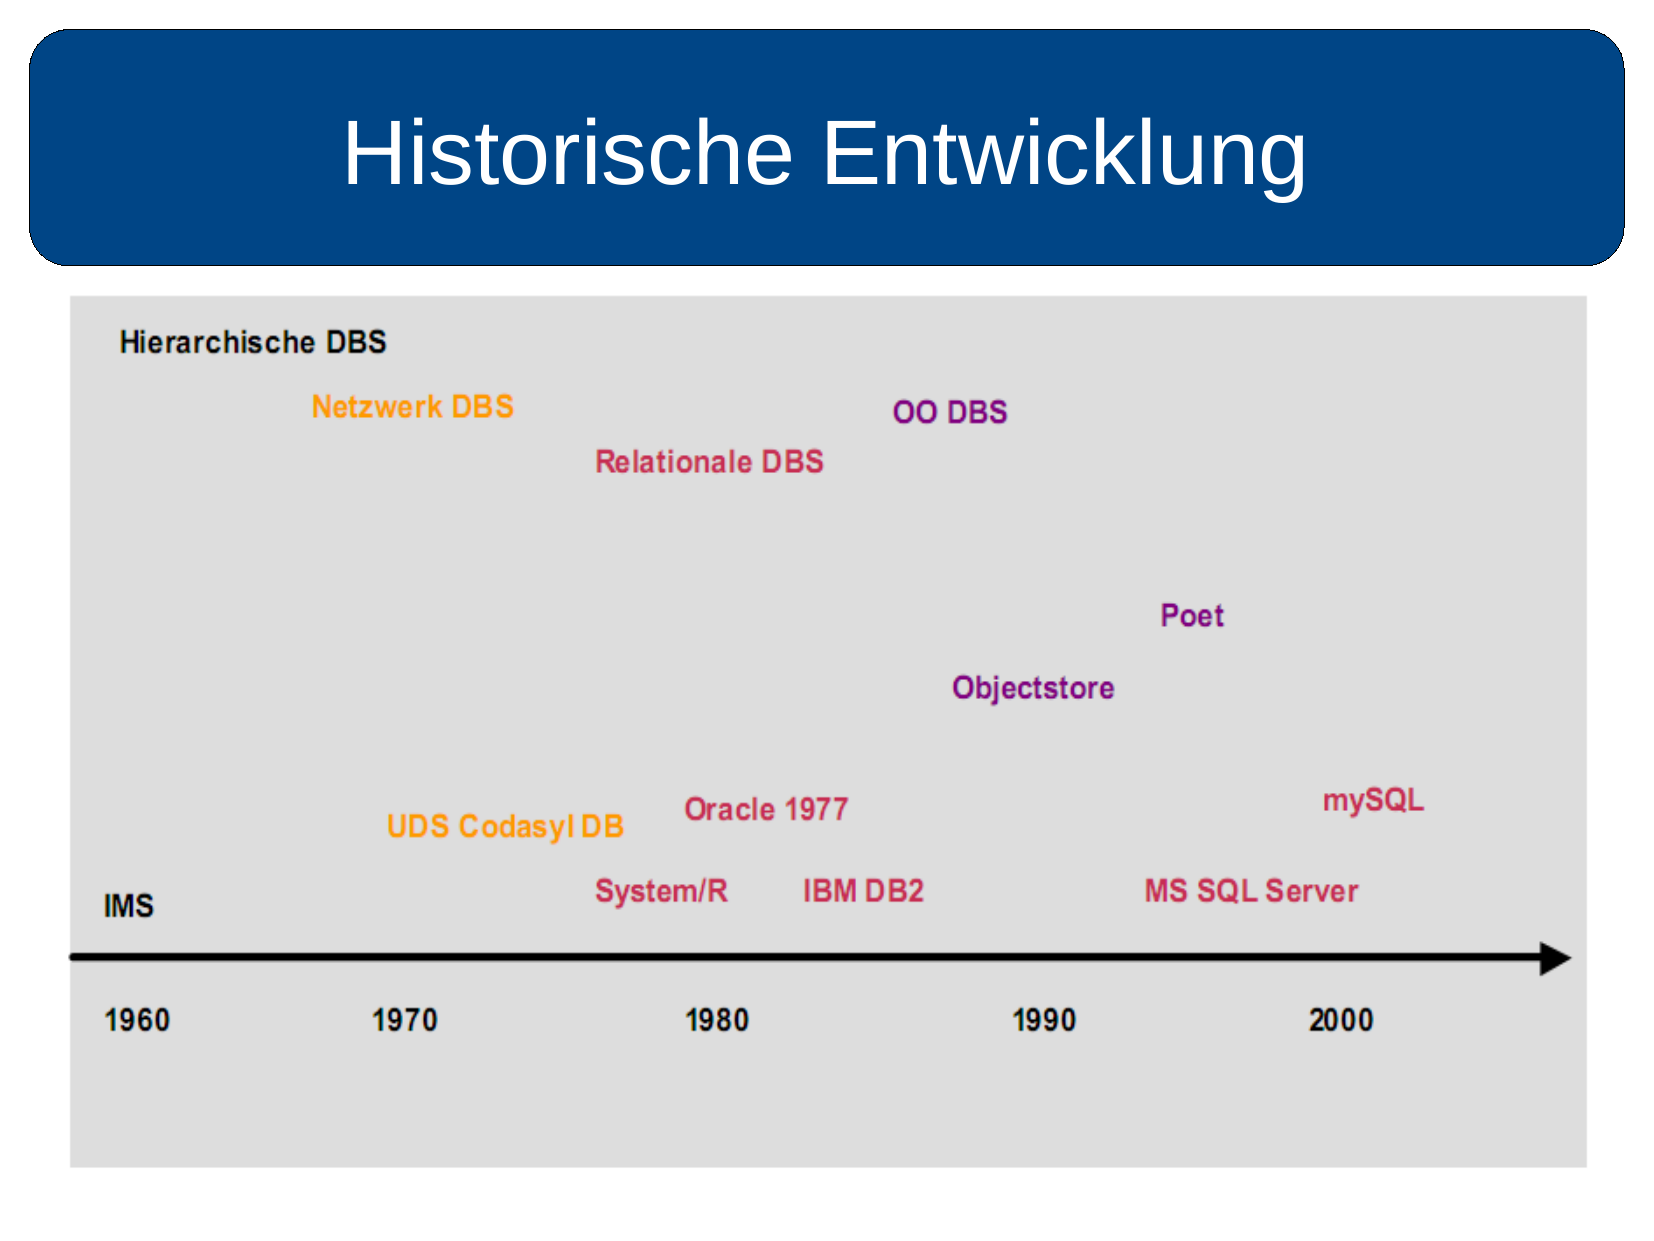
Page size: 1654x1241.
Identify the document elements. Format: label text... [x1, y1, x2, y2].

title Historische Entwicklung [82, 49, 1571, 257]
picture [53, 285, 1603, 1188]
